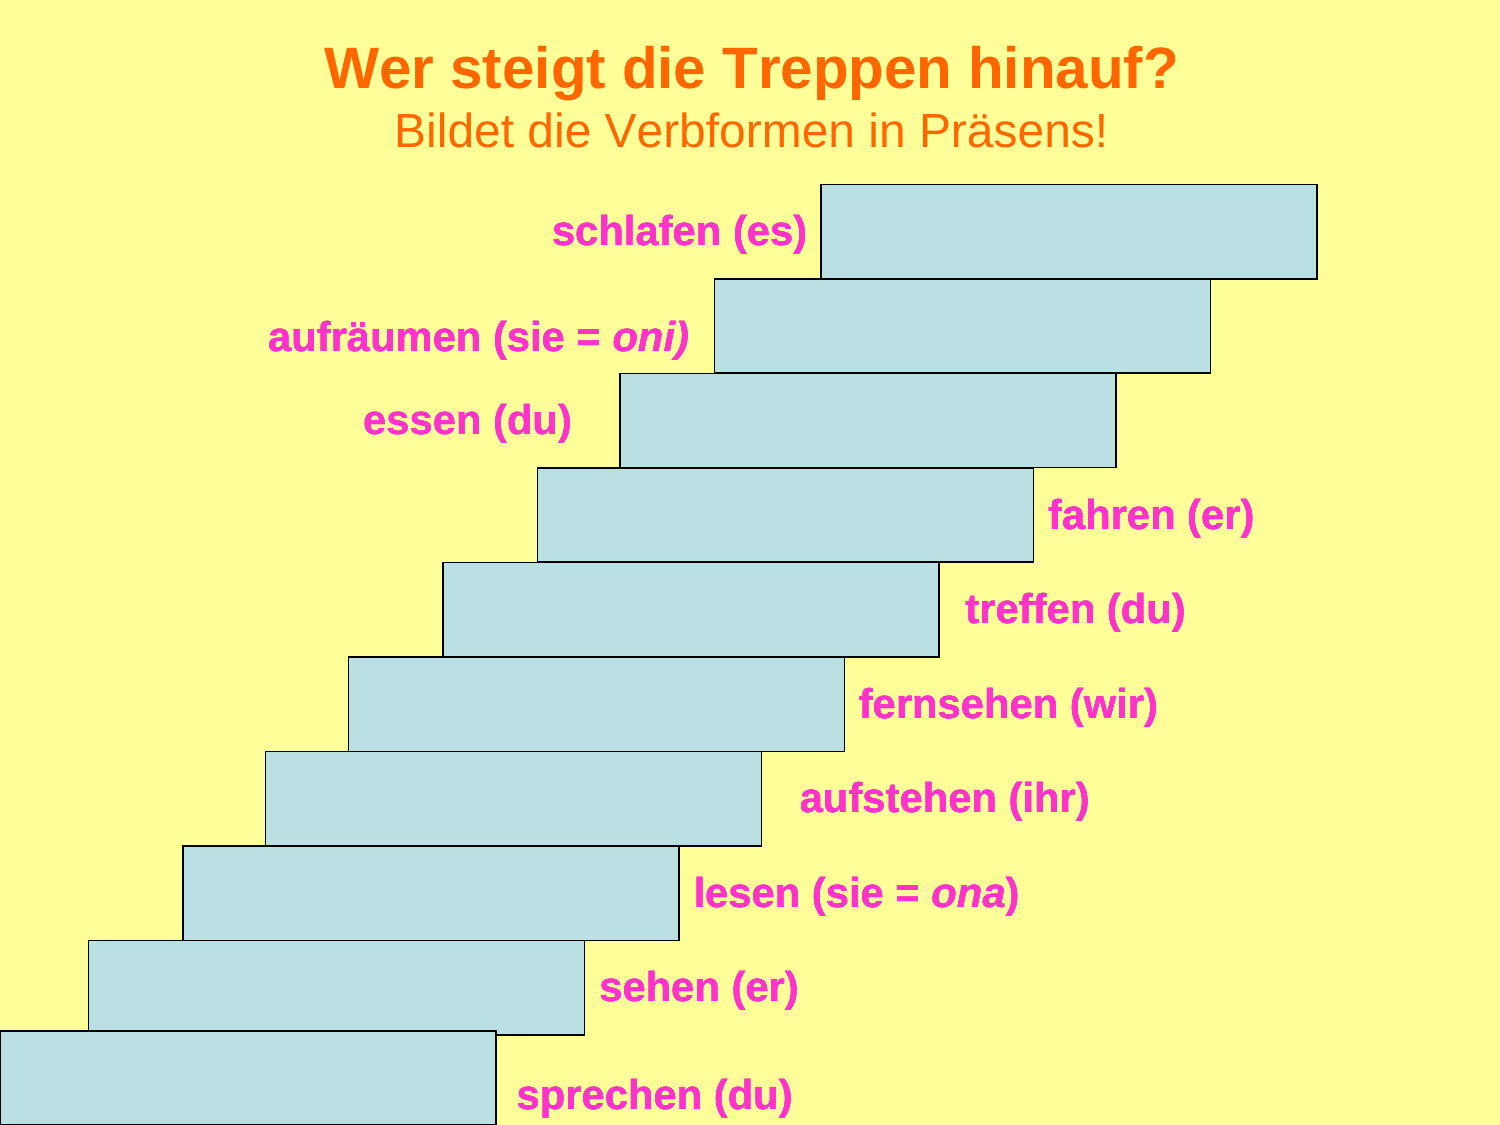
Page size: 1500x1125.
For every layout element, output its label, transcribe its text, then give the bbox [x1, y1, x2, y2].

text_box fernsehen (wir) [845, 668, 1174, 735]
title Wer steigt die Treppen hinauf? Bildet die Verbformen in Präsens! [76, 0, 1427, 188]
text_box treffen (du) [950, 574, 1202, 640]
text_box schlafen (es) [537, 196, 823, 262]
text_box sprechen (du) [501, 1059, 808, 1125]
text_box aufräumen (sie = oni) [253, 302, 704, 369]
text_box aufstehen (ihr) [785, 763, 1105, 829]
text_box [0, 184, 1317, 1125]
text_box essen (du) [348, 385, 588, 451]
text_box fahren (er) [1034, 479, 1270, 546]
text_box lesen (sie = ona) [680, 857, 1035, 924]
text_box sehen (er) [585, 952, 815, 1018]
